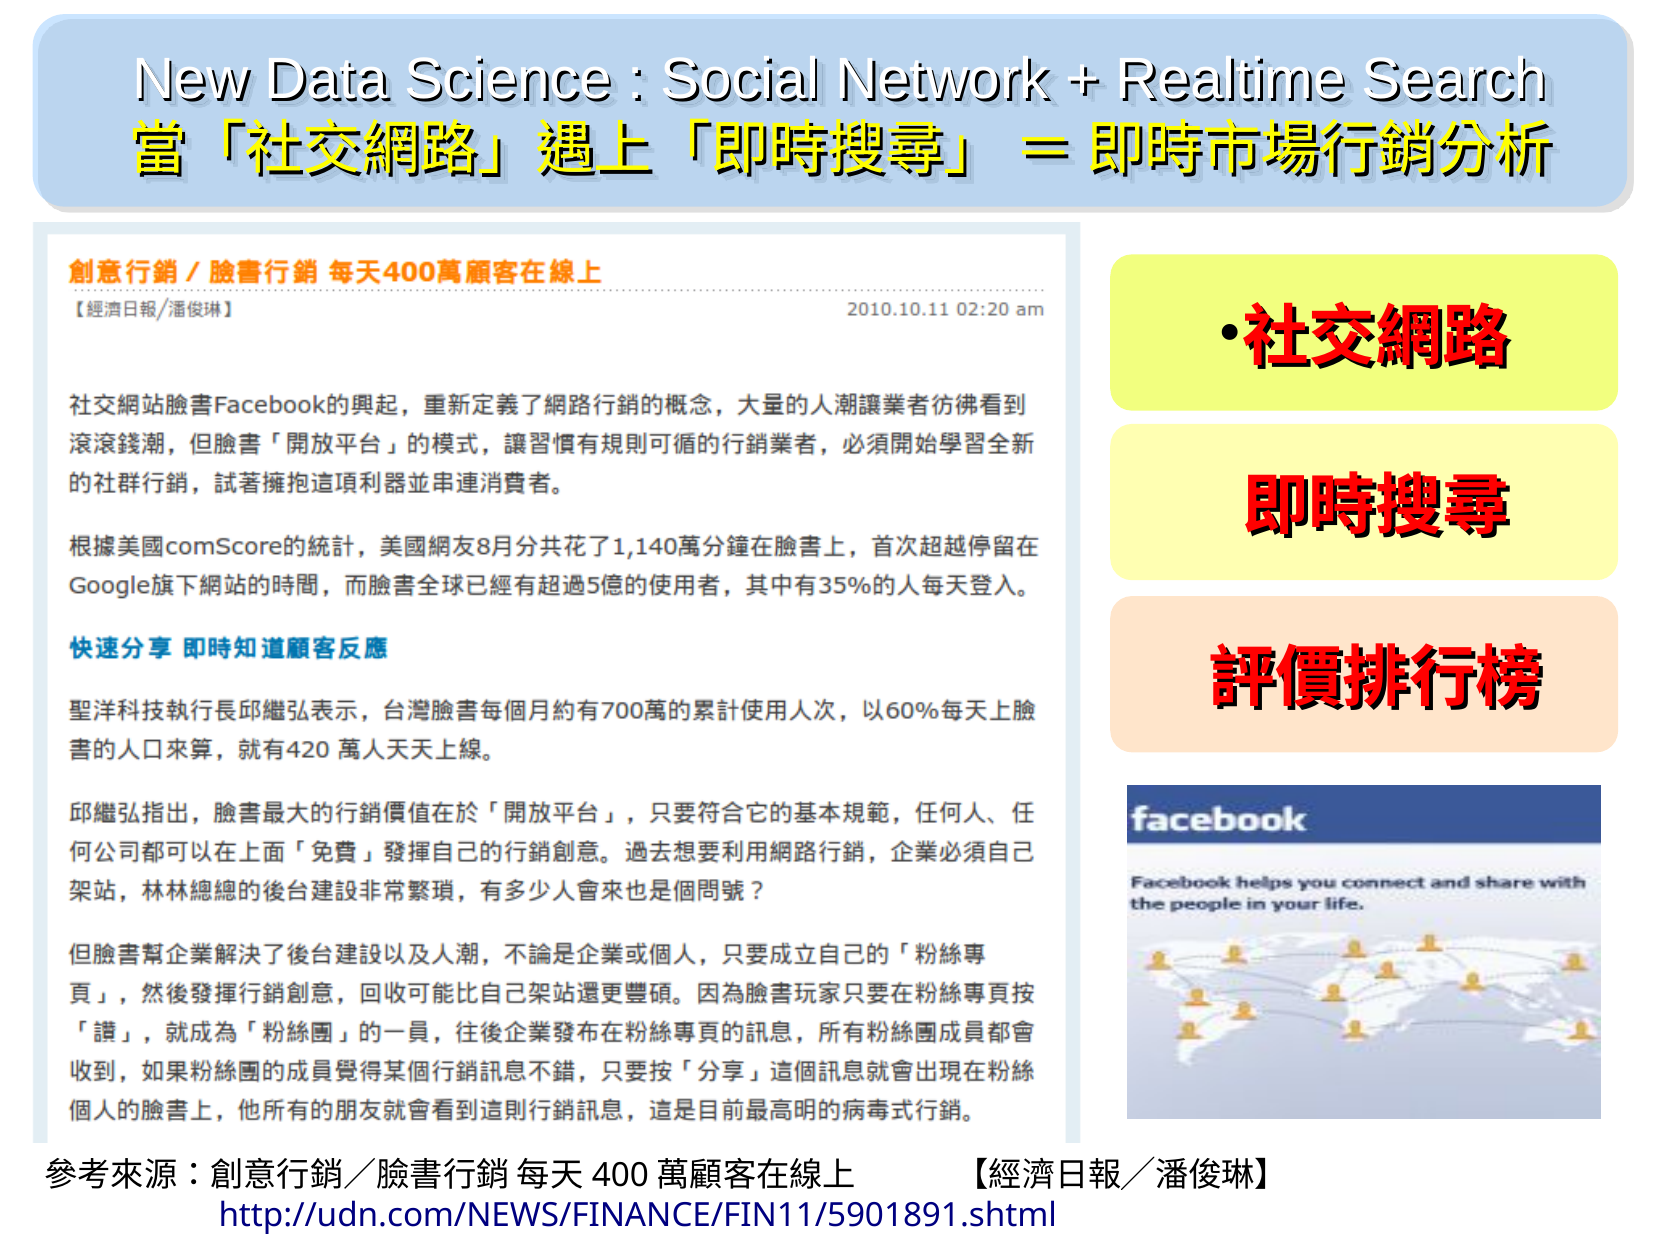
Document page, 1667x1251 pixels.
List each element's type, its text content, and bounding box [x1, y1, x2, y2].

picture [1127, 785, 1601, 1119]
text_box 評價排行榜 [1110, 596, 1619, 753]
picture [14, 222, 1095, 1143]
text_box 社交網路 [1110, 254, 1619, 411]
text_box 即時搜尋 [1110, 423, 1619, 581]
text_box 參考來源：創意行銷／臉書行銷 每天400萬顧客在線上 【經濟日報╱潘俊琳】 http://udn.com/NEWS/FINANCE/FIN11/5901891.shtml [29, 1145, 1625, 1241]
text_box New Data Science : Social Network + Realtime Search 當「社交網路」遇上「即時搜尋」 ＝ 即時市場行銷分析 [32, 14, 1628, 207]
